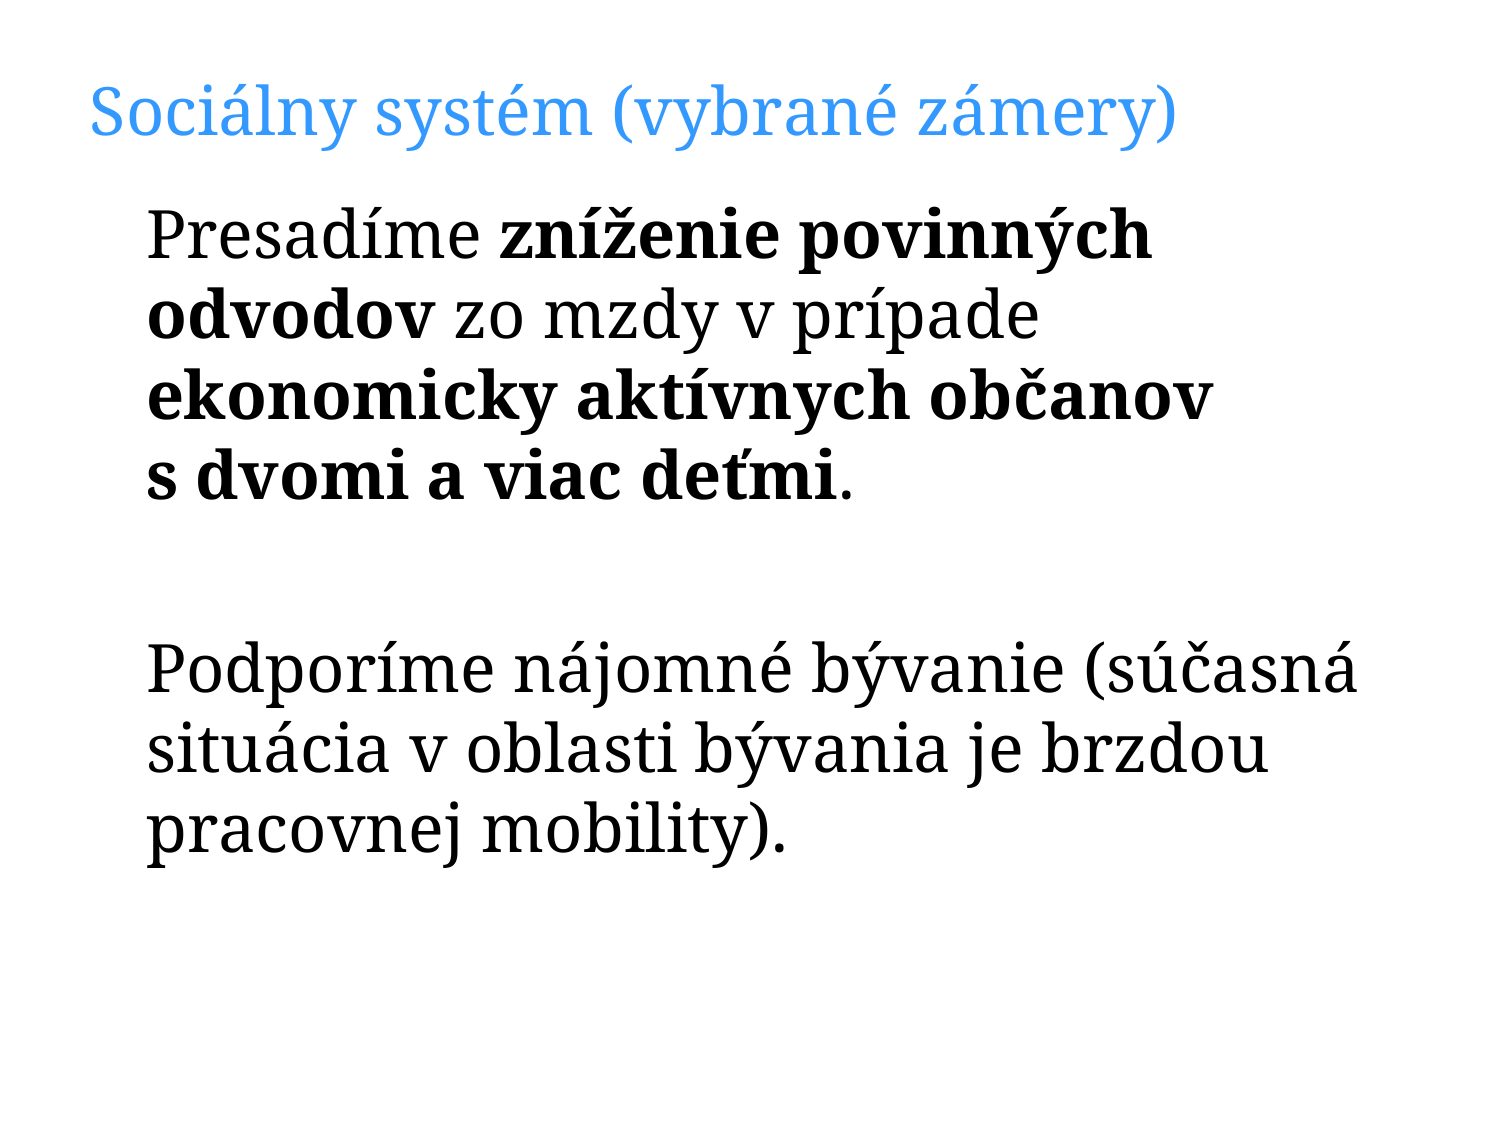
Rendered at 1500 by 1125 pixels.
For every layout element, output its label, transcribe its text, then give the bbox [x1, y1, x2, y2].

list Presadíme zníženie povinných odvodov zo mzdy v prípade ekonomicky aktívnych občanov s dvomi a viac deťmi. Podporíme nájomné bývanie (súčasná situácia v oblasti bývania je brzdou pracovnej mobility). [75, 184, 1426, 1005]
title Sociálny systém (vybrané zámery) [75, 45, 1426, 173]
